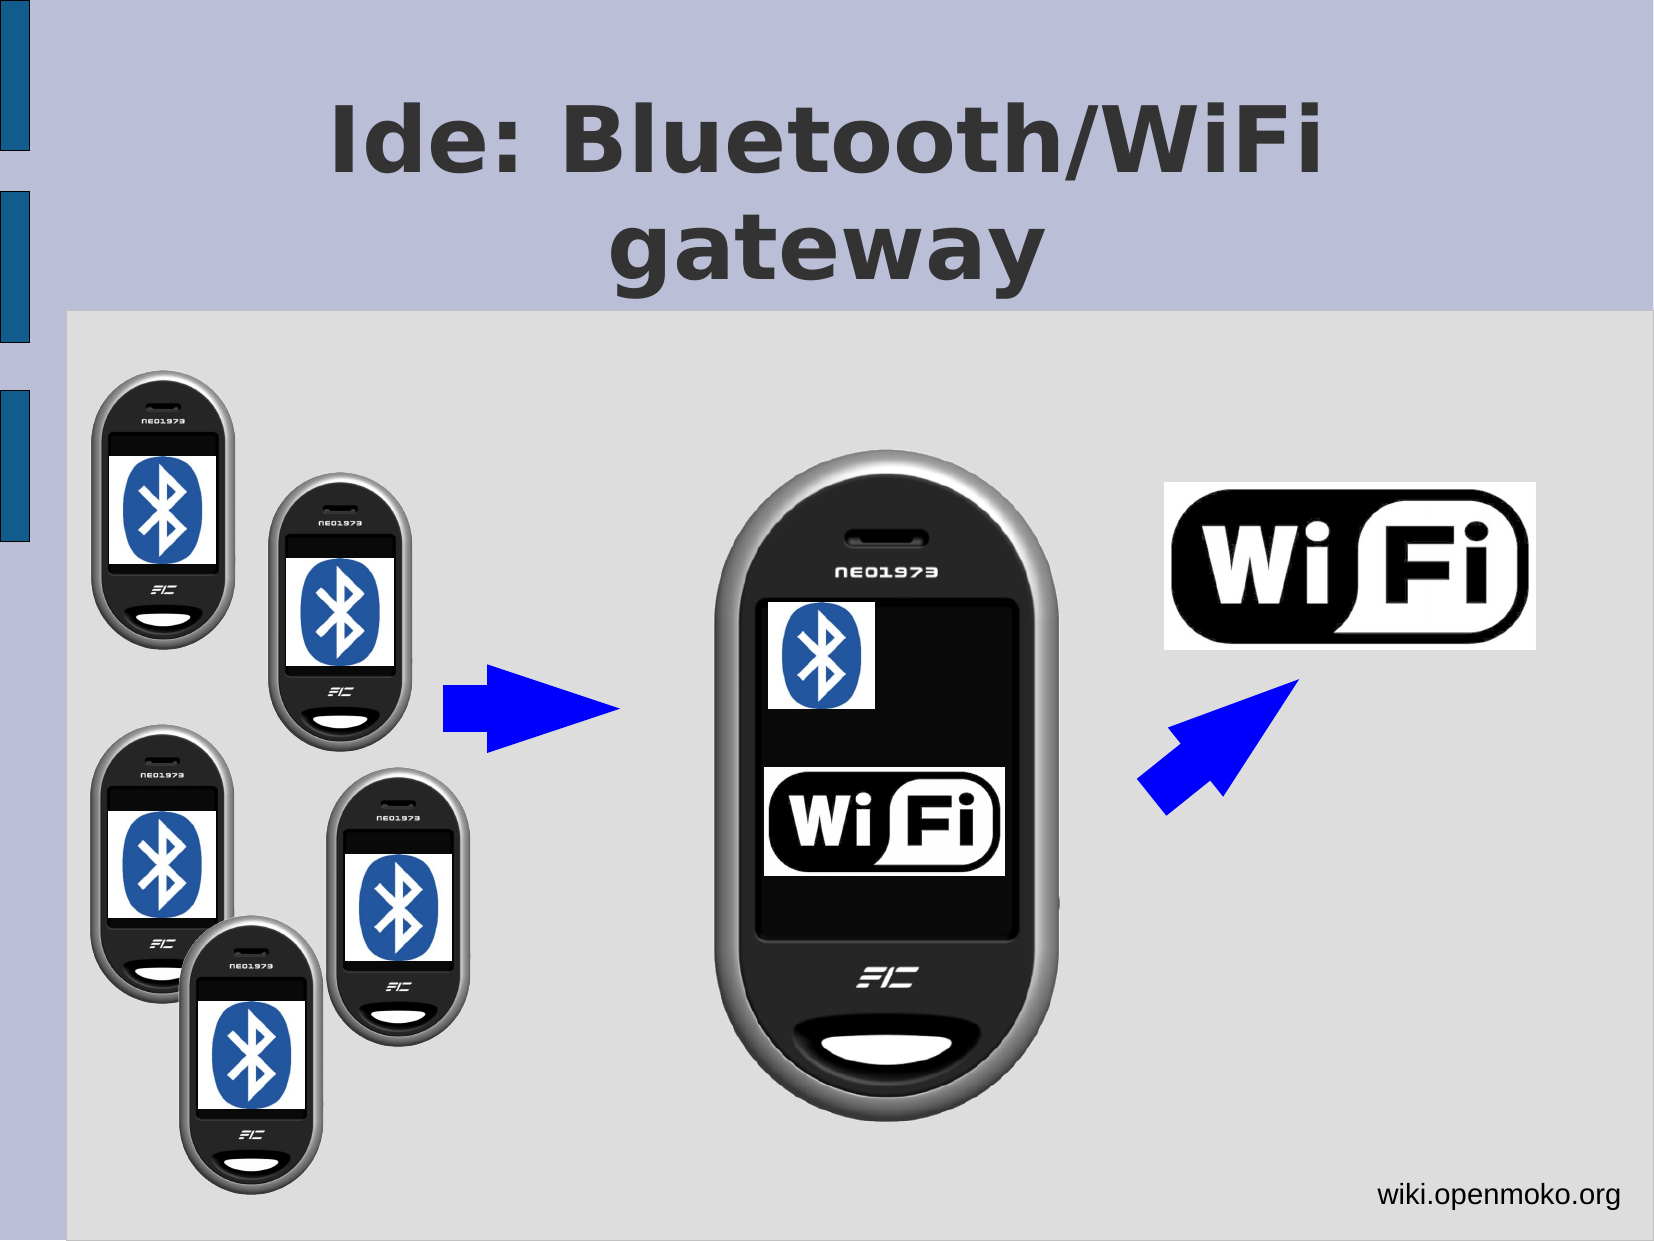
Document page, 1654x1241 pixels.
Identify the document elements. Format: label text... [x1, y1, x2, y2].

picture [266, 472, 414, 752]
title Ide: Bluetooth/WiFi gateway [121, 87, 1534, 302]
picture [89, 370, 237, 650]
picture [709, 449, 1063, 1123]
picture [88, 724, 472, 1195]
picture [1164, 482, 1536, 650]
